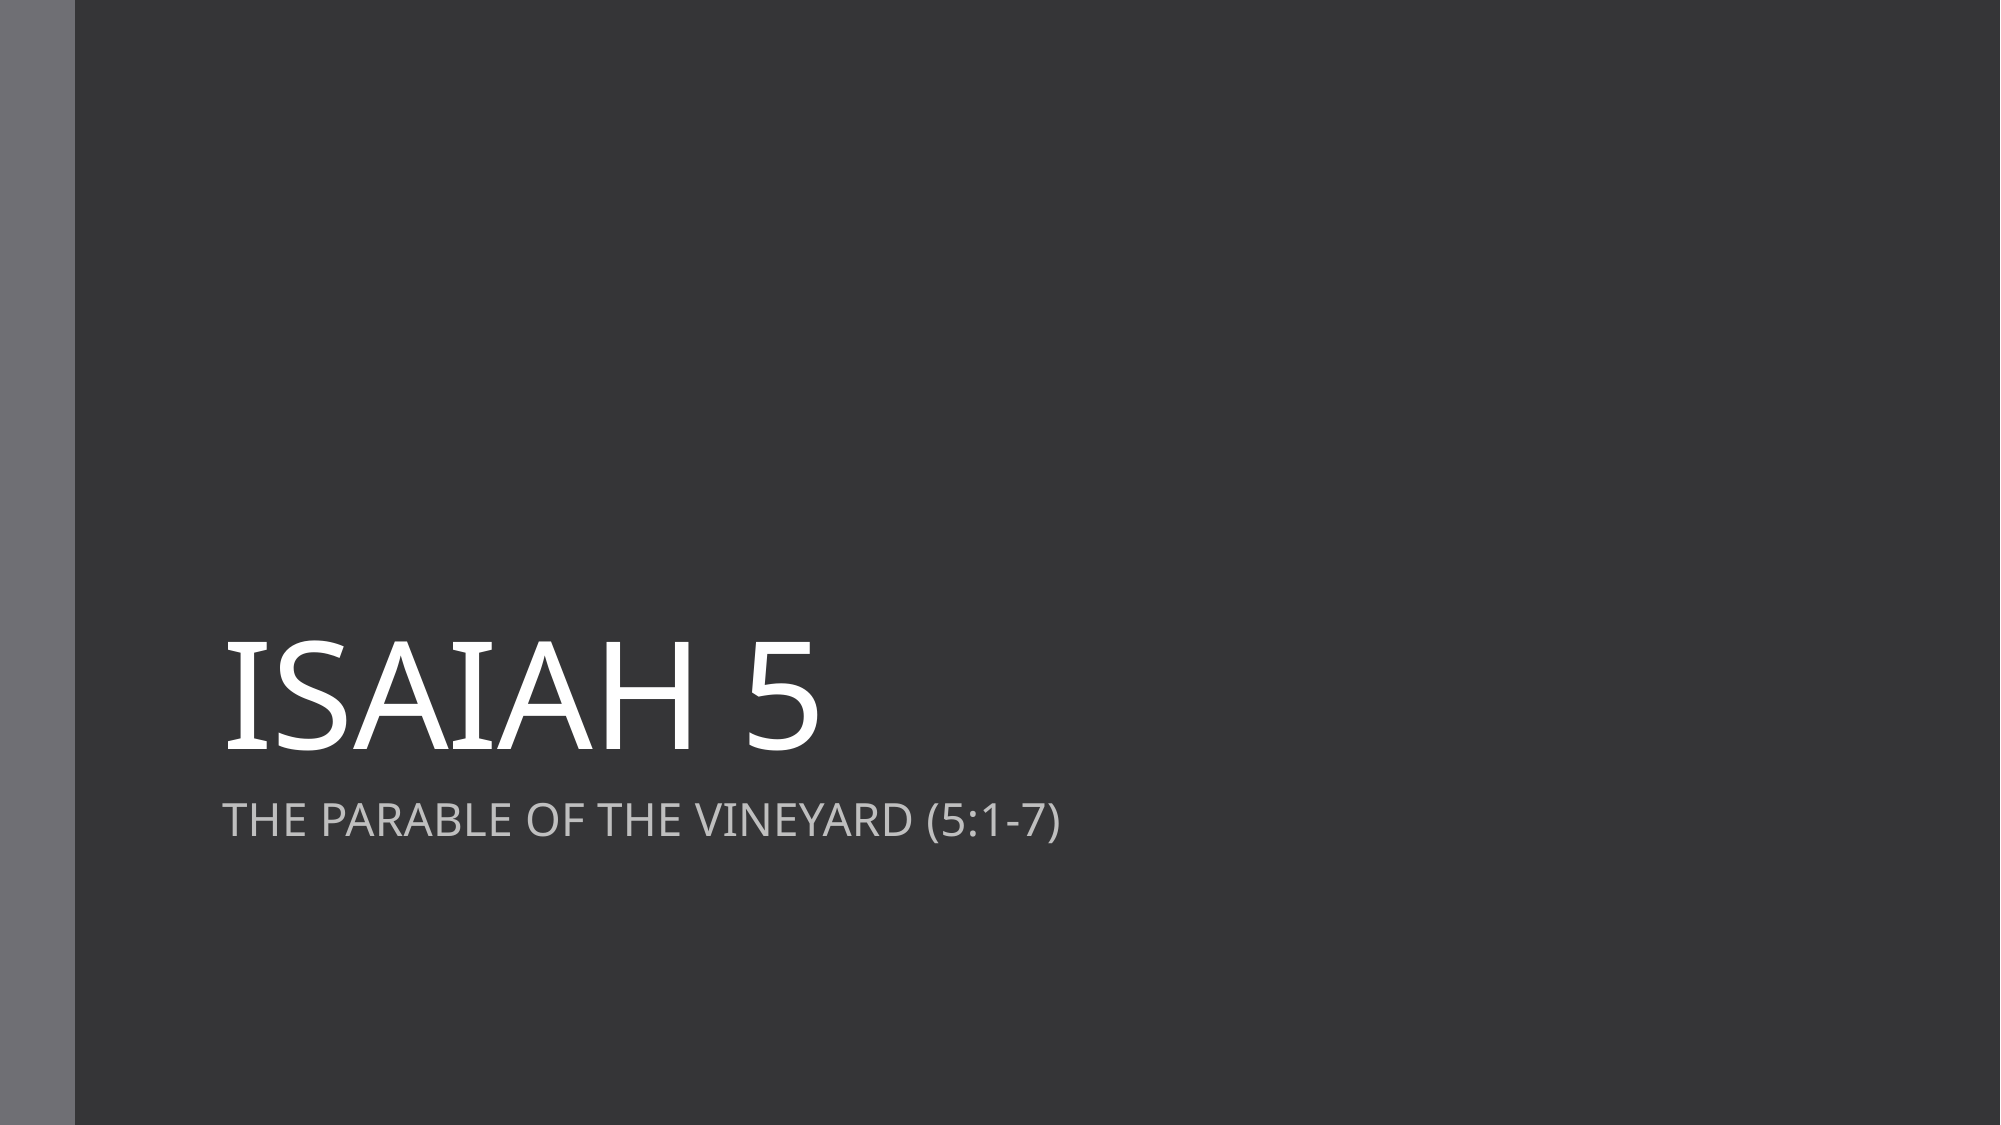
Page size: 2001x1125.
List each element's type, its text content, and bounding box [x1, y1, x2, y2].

title ISAIAH 5 [206, 124, 1752, 787]
subtitle THE PARABLE OF THE VINEYARD (5:1-7) [206, 787, 1752, 1066]
